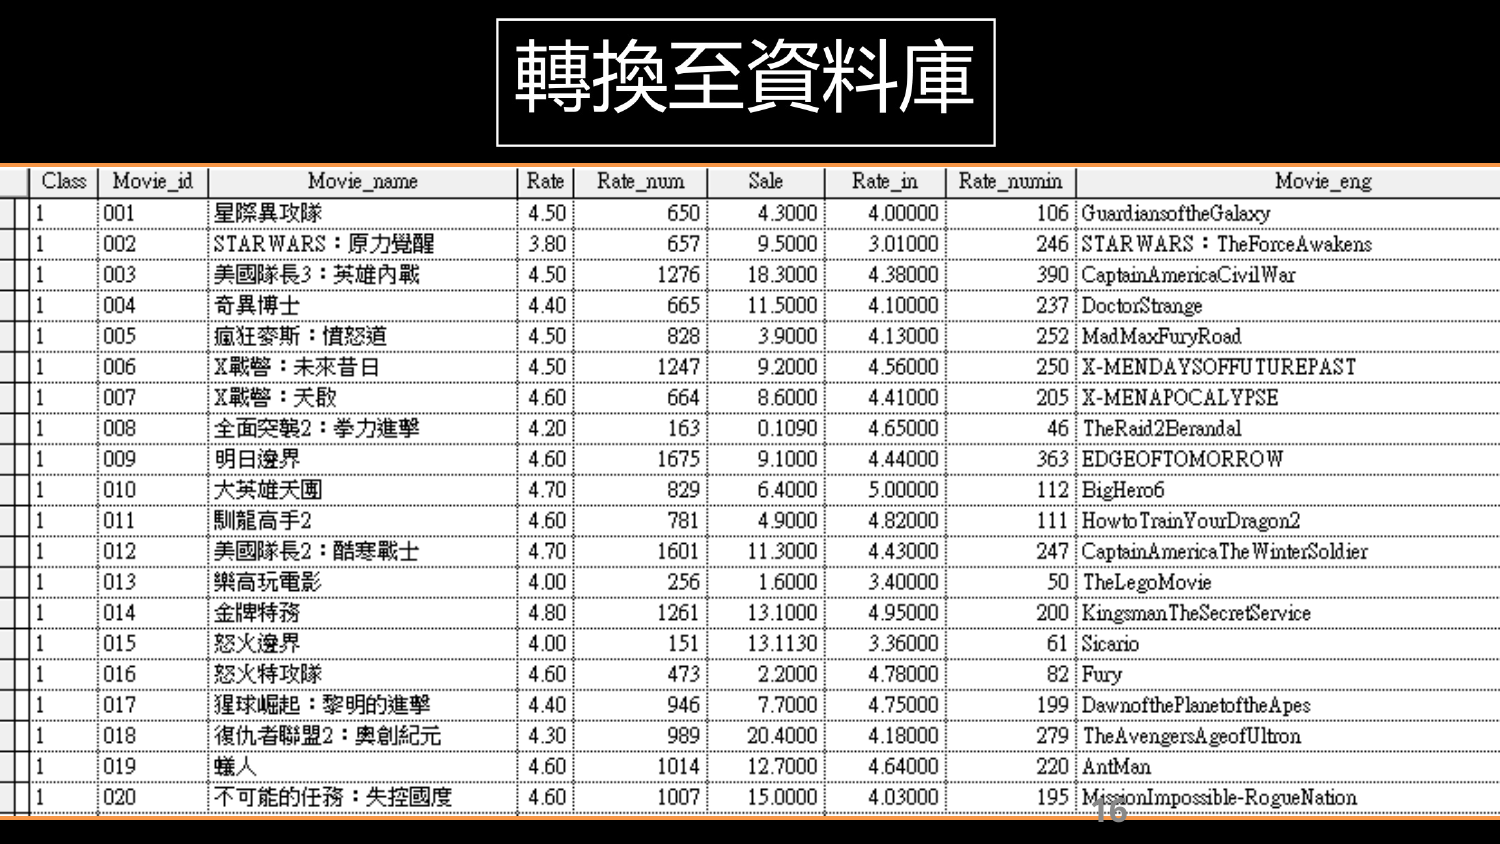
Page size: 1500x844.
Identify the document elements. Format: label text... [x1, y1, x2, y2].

picture [0, 167, 1500, 816]
picture [490, 0, 1011, 163]
text_box 16 [1074, 782, 1426, 827]
